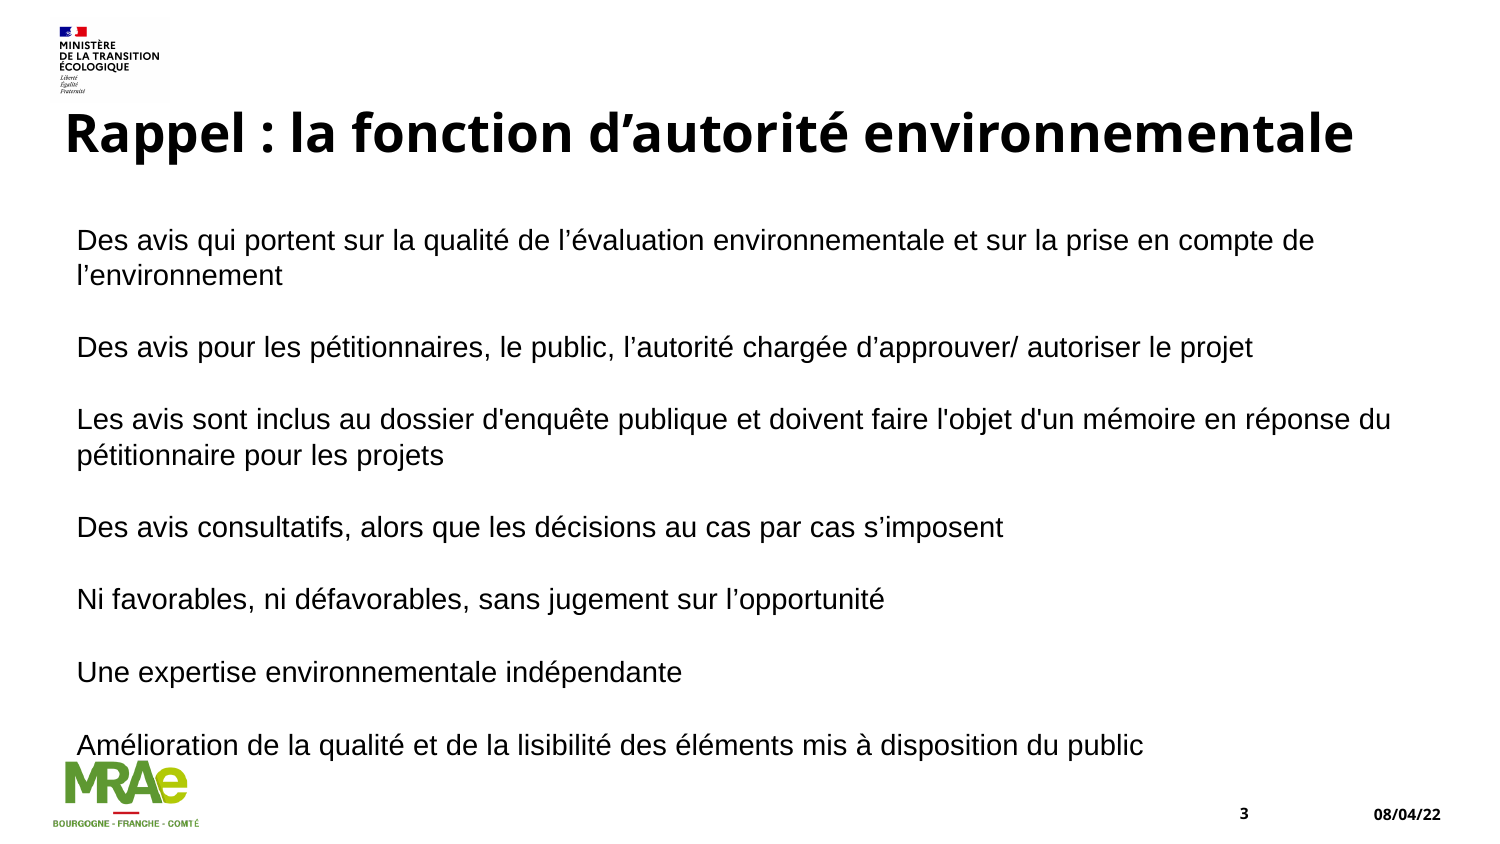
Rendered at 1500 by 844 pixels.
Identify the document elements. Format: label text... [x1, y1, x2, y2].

title Rappel : la fonction d’autorité environnementale [64, 106, 1447, 225]
list Des avis qui portent sur la qualité de l’évaluation environnementale et sur la prise en compte de l’environnement Des avis pour les pétitionnaires, le public, l’autorité chargée d’approuver/ autoriser le projet Les avis sont inclus au dossier d'enquête publique et doivent faire l'objet d'un mémoire en réponse du pétitionnaire pour les projets Des avis consultatifs, alors que les décisions au cas par cas s’imposent Ni favorables, ni défavorables, sans jugement sur l’opportunité Une expertise environnementale indépendante Amélioration de la qualité et de la lisibilité des éléments mis à disposition du public [76, 221, 1459, 761]
picture [50, 17, 170, 103]
slide_number 08/04/22 [1249, 784, 1441, 844]
picture [45, 752, 207, 838]
slide_number <numéro> [1027, 784, 1249, 844]
